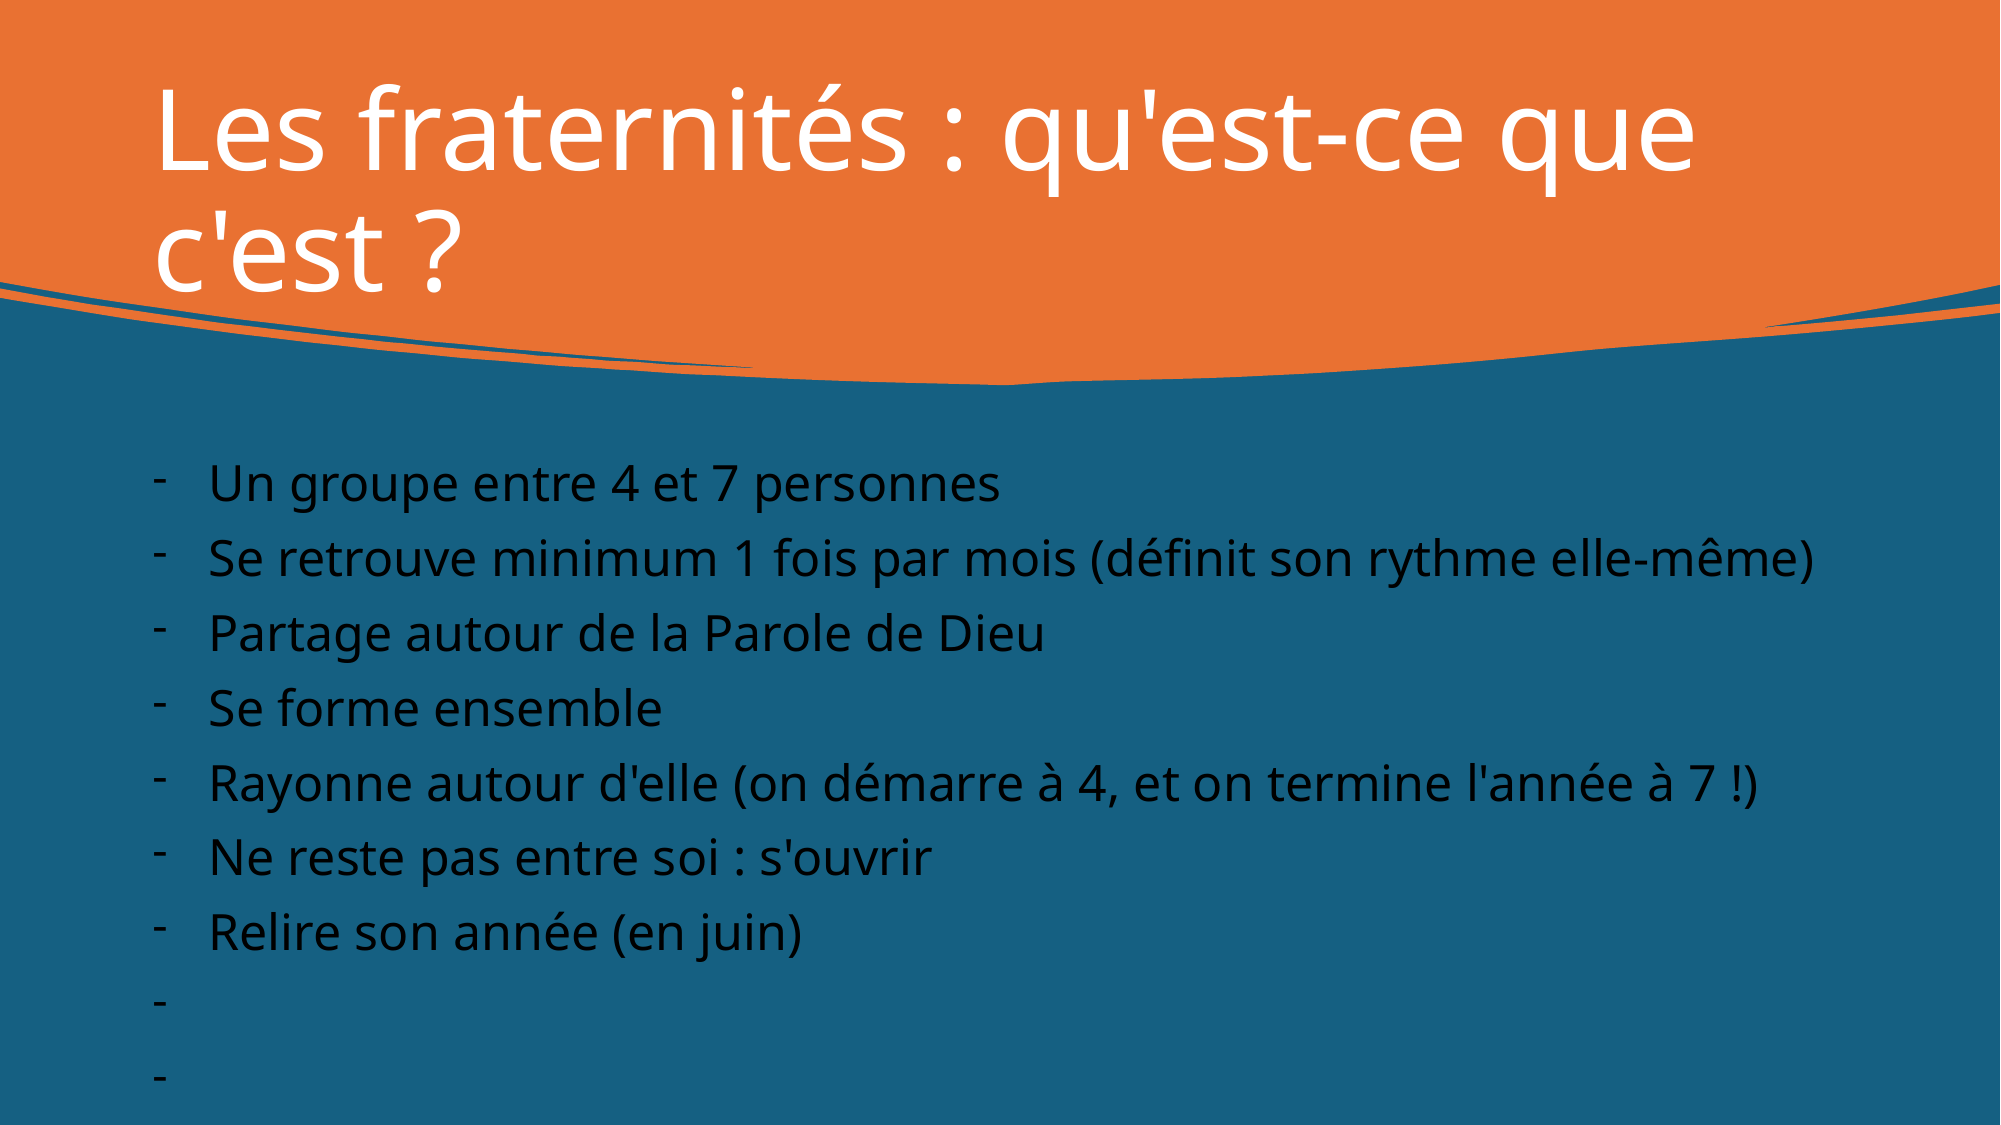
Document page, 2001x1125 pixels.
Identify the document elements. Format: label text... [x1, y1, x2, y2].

title Les fraternités : qu'est-ce que c'est ? [137, 65, 1863, 288]
text_box [0, 0, 2000, 1125]
list Un groupe entre 4 et 7 personnes Se retrouve minimum 1 fois par mois (définit son rythme elle-même) Partage autour de la Parole de Dieu Se forme ensemble Rayonne autour d'elle (on démarre à 4, et on termine l'année à 7 !) Ne reste pas entre soi : s'ouvrir Relire son année (en juin) [137, 451, 1863, 1040]
